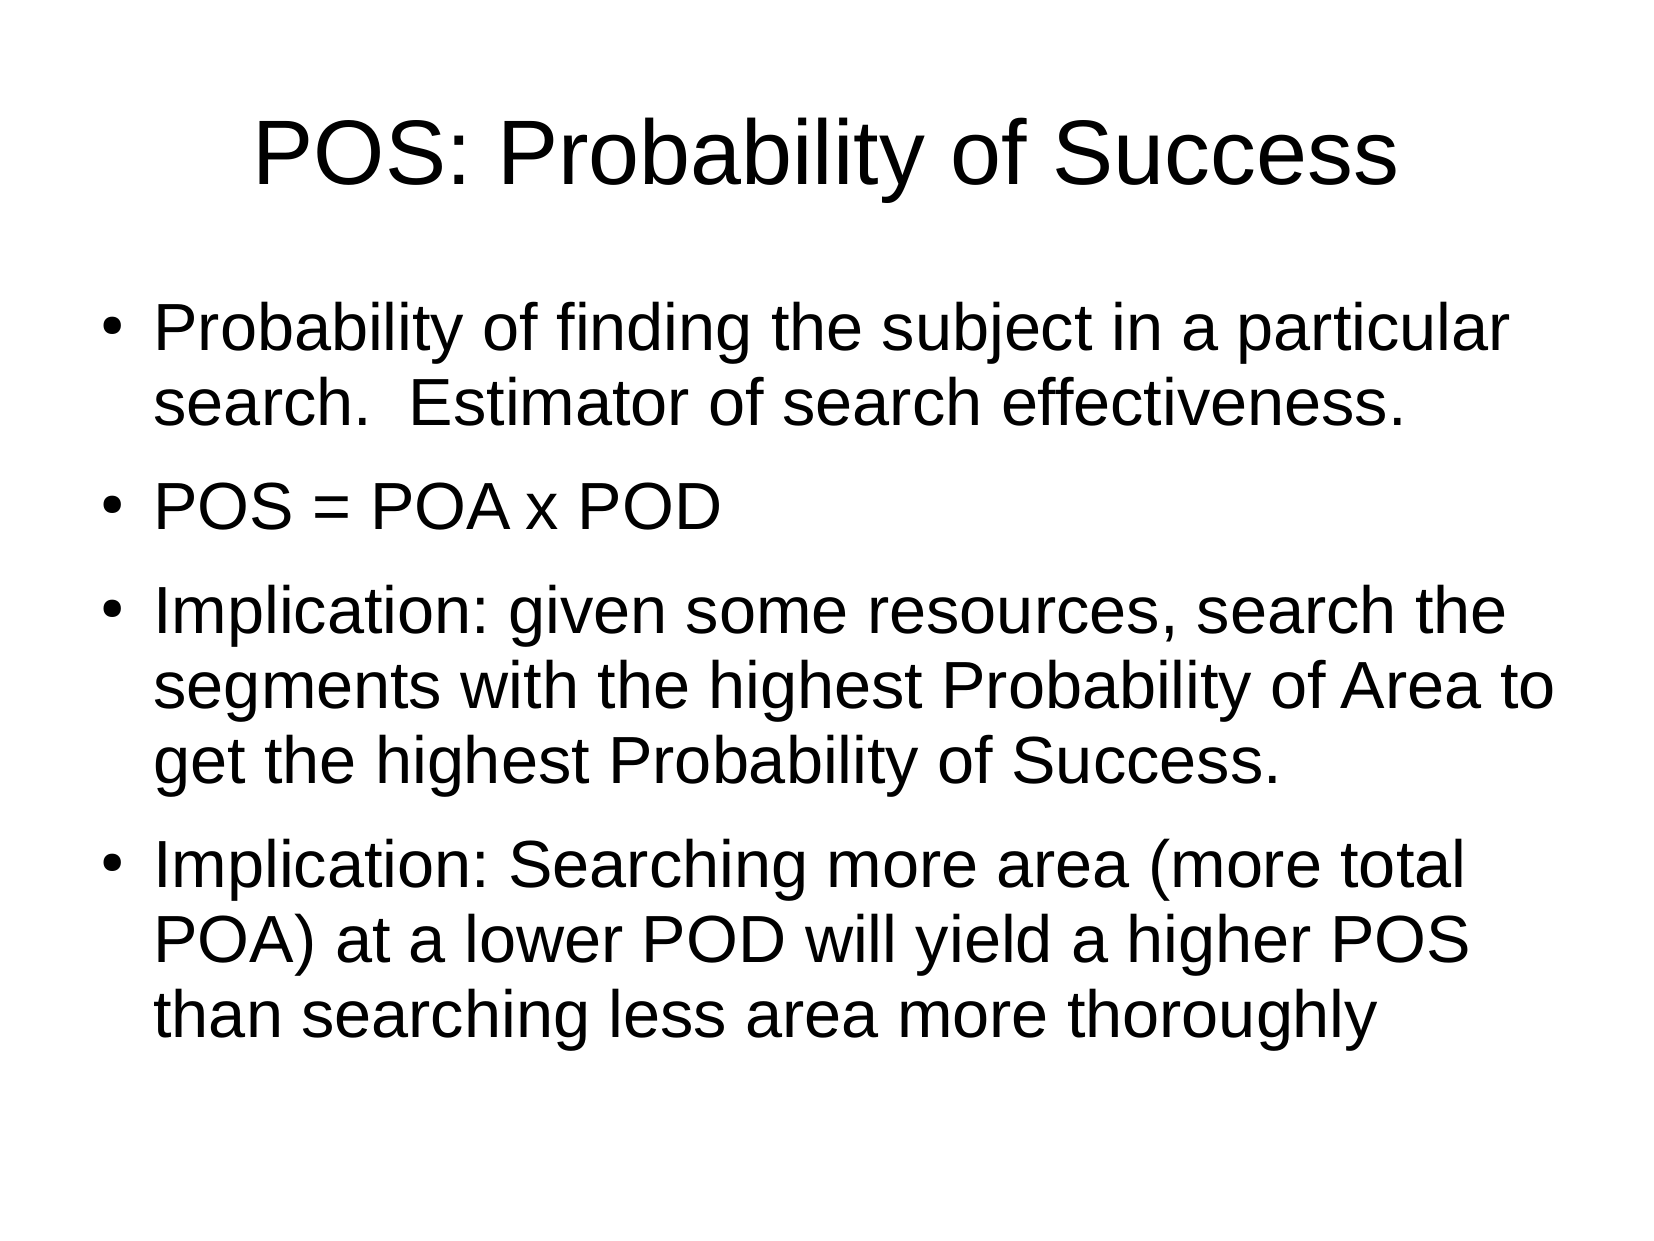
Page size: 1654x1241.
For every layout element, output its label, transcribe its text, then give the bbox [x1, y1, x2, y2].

title POS: Probability of Success [82, 49, 1571, 257]
list Probability of finding the subject in a particular search. Estimator of search effectiveness. POS = POA x POD Implication: given some resources, search the segments with the highest Probability of Area to get the highest Probability of Success. Implication: Searching more area (more total POA) at a lower POD will yield a higher POS than searching less area more thoroughly [82, 290, 1571, 1180]
